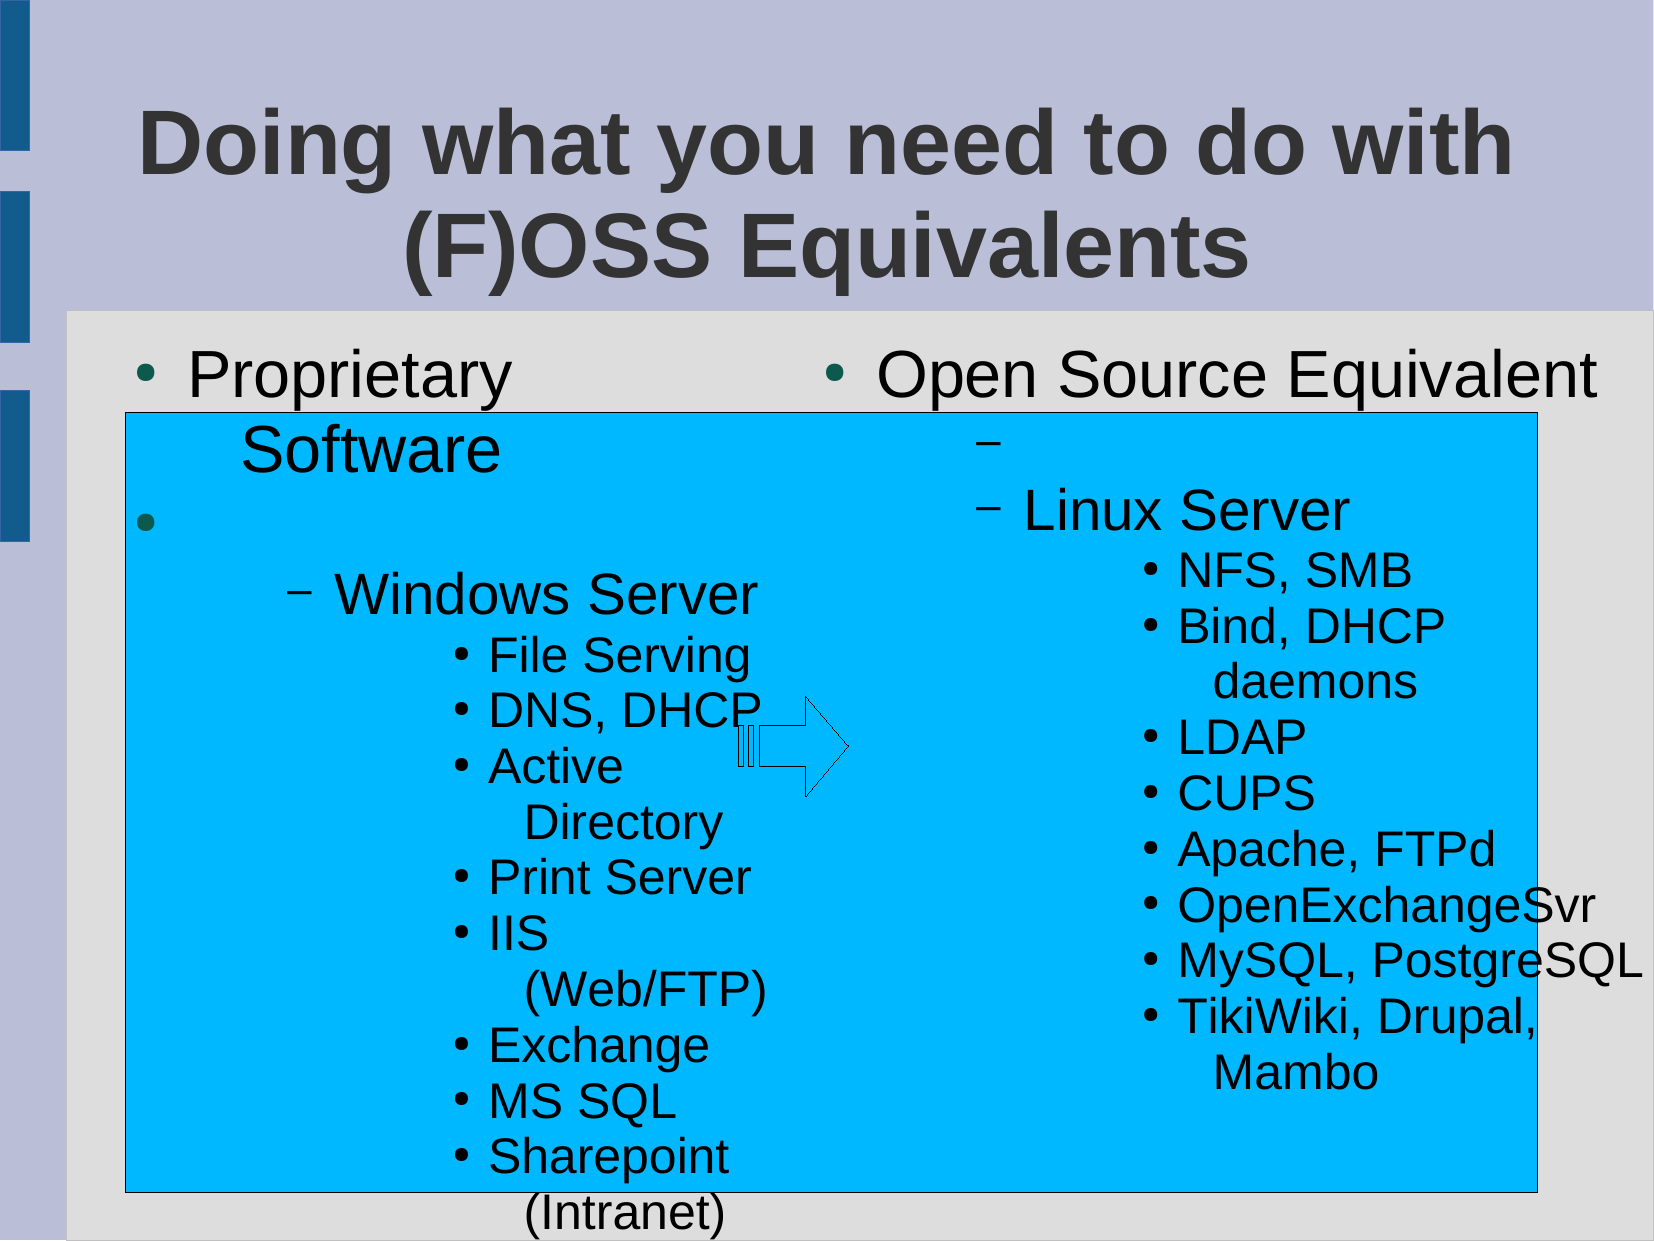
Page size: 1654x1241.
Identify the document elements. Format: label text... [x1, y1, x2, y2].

chart [624, 999, 635, 1003]
list Proprietary Software Windows Server File Serving DNS, DHCP Active Directory Print Server IIS (Web/FTP) Exchange MS SQL Sharepoint (Intranet) [98, 337, 788, 999]
chart [595, 999, 608, 1003]
chart [125, 989, 1538, 1193]
list Open Source Equivalent Linux Server NFS, SMB Bind, DHCP daemons LDAP CUPS Apache, FTPd OpenExchangeSvr MySQL, PostgreSQL TikiWiki, Drupal, Mambo [787, 337, 1651, 989]
title Doing what you need to do with (F)OSS Equivalents [121, 91, 1534, 299]
text_box [748, 725, 754, 767]
text_box [759, 696, 849, 797]
text_box [738, 725, 744, 767]
